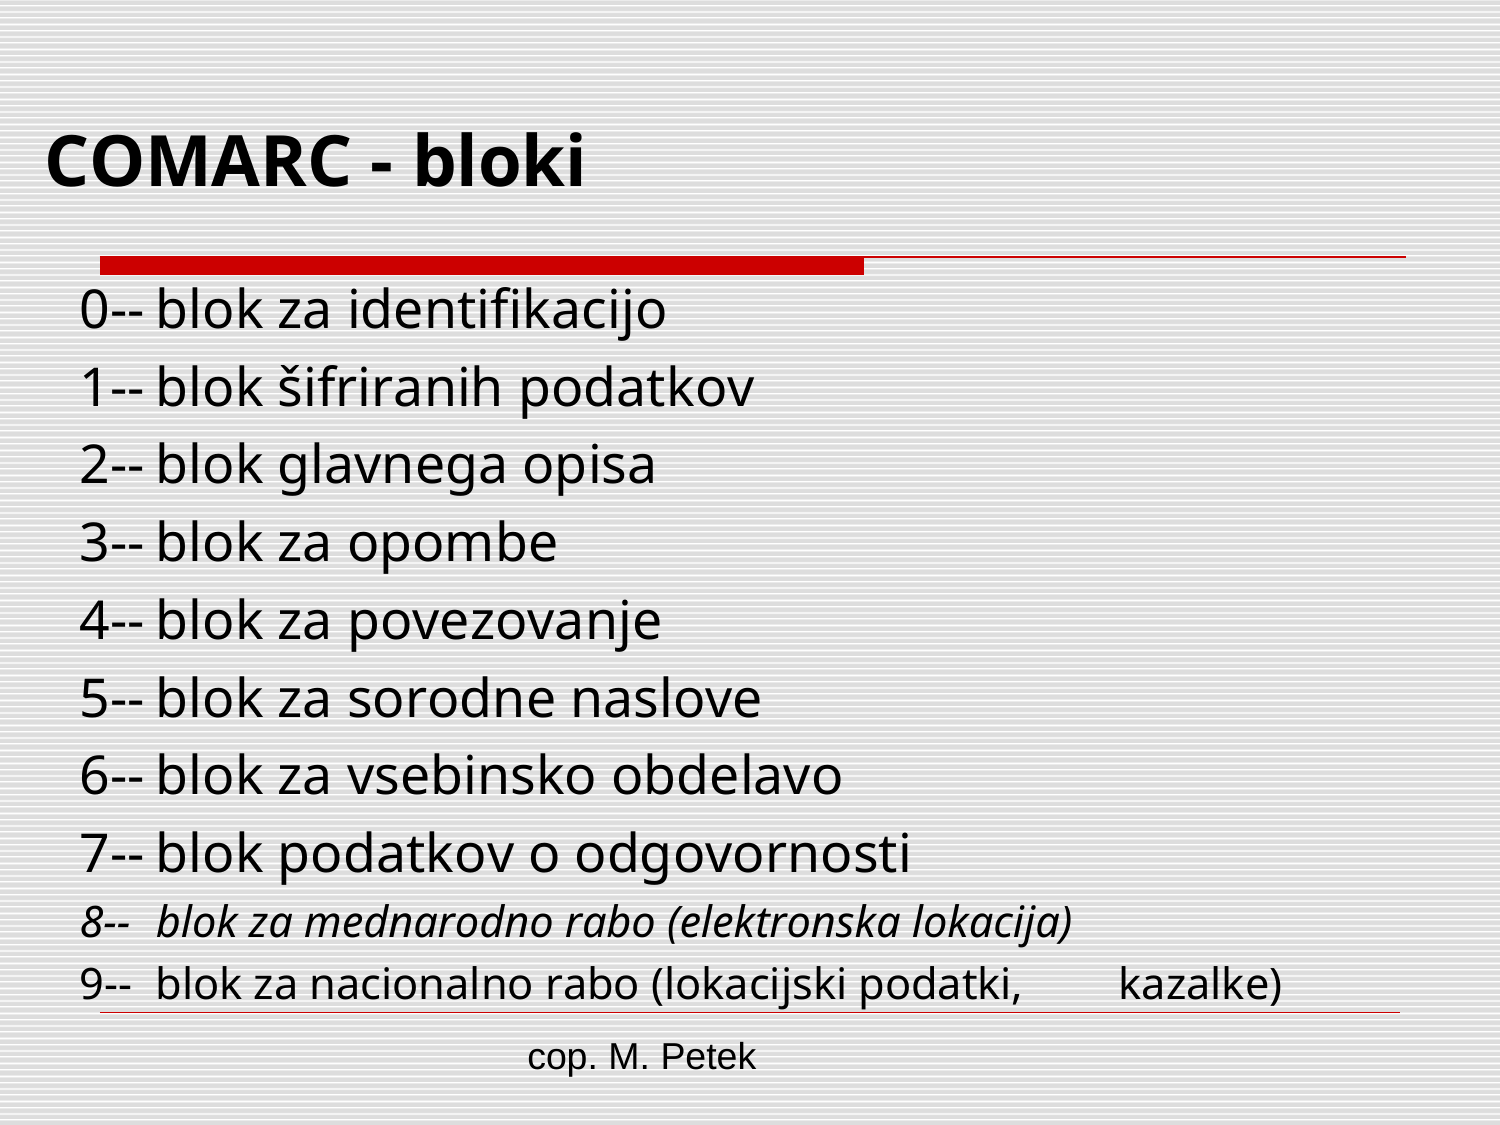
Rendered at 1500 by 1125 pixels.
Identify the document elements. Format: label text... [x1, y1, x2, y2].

title COMARC - bloki [29, 74, 1426, 208]
picture [0, 0, 1500, 1125]
list 0-- blok za identifikacijo 1-- blok šifriranih podatkov 2-- blok glavnega opisa 3-- blok za opombe 4-- blok za povezovanje 5-- blok za sorodne naslove 6-- blok za vsebinsko obdelavo 7-- blok podatkov o odgovornosti 8-- blok za mednarodno rabo (elektronska lokacija) 9-- blok za nacionalno rabo (lokacijski podatki, kazalke) [64, 267, 1415, 1024]
